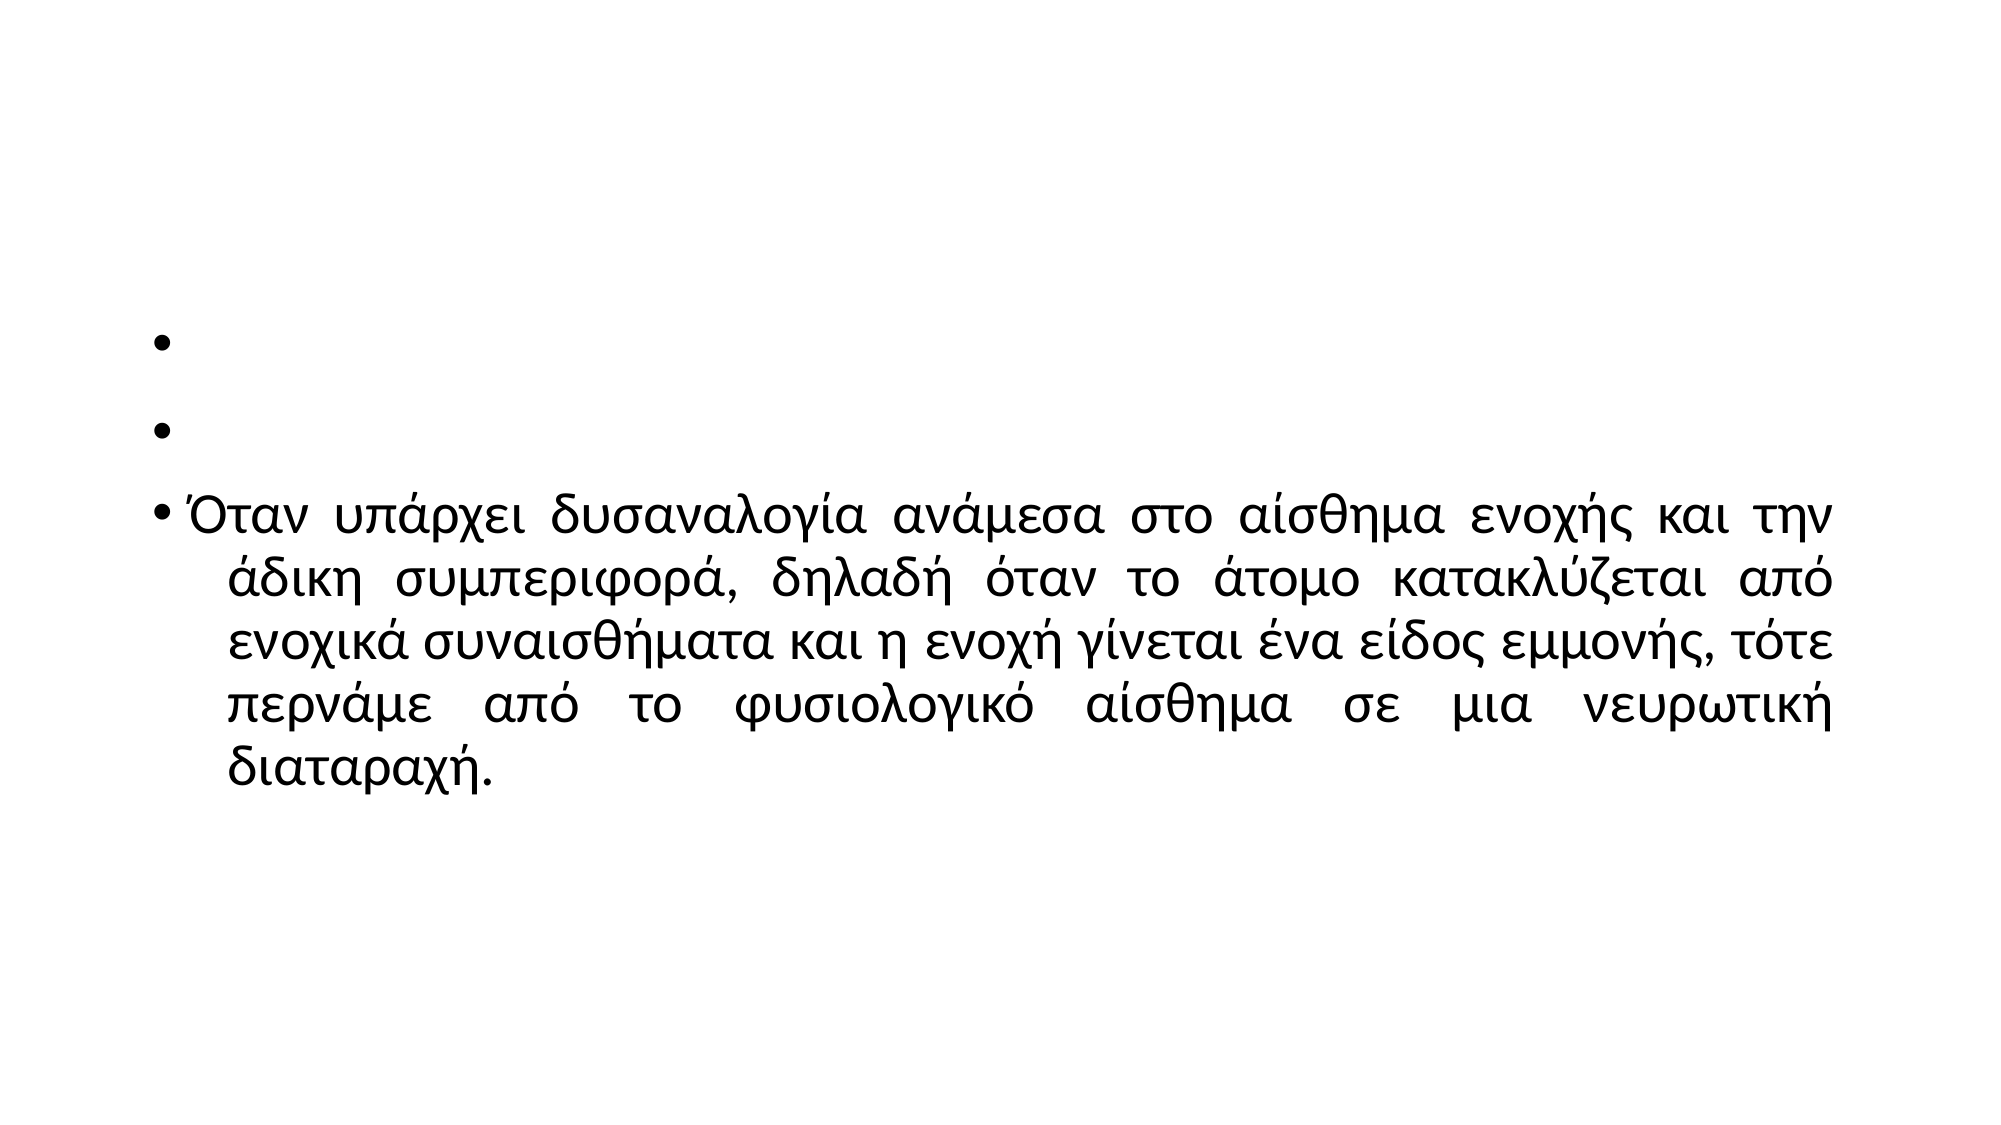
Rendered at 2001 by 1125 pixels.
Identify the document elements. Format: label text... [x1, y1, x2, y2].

list Όταν υπάρχει δυσαναλογία ανάμεσα στο αίσθημα ενοχής και την άδικη συμπεριφορά, δηλαδή όταν το άτομο κατακλύζεται από ενοχικά συναισθήματα και η ενοχή γίνεται ένα είδος εμμονής, τότε περνάμε από το φυσιολογικό αίσθημα σε μια νευρωτική διαταραχή. [137, 299, 1863, 1014]
